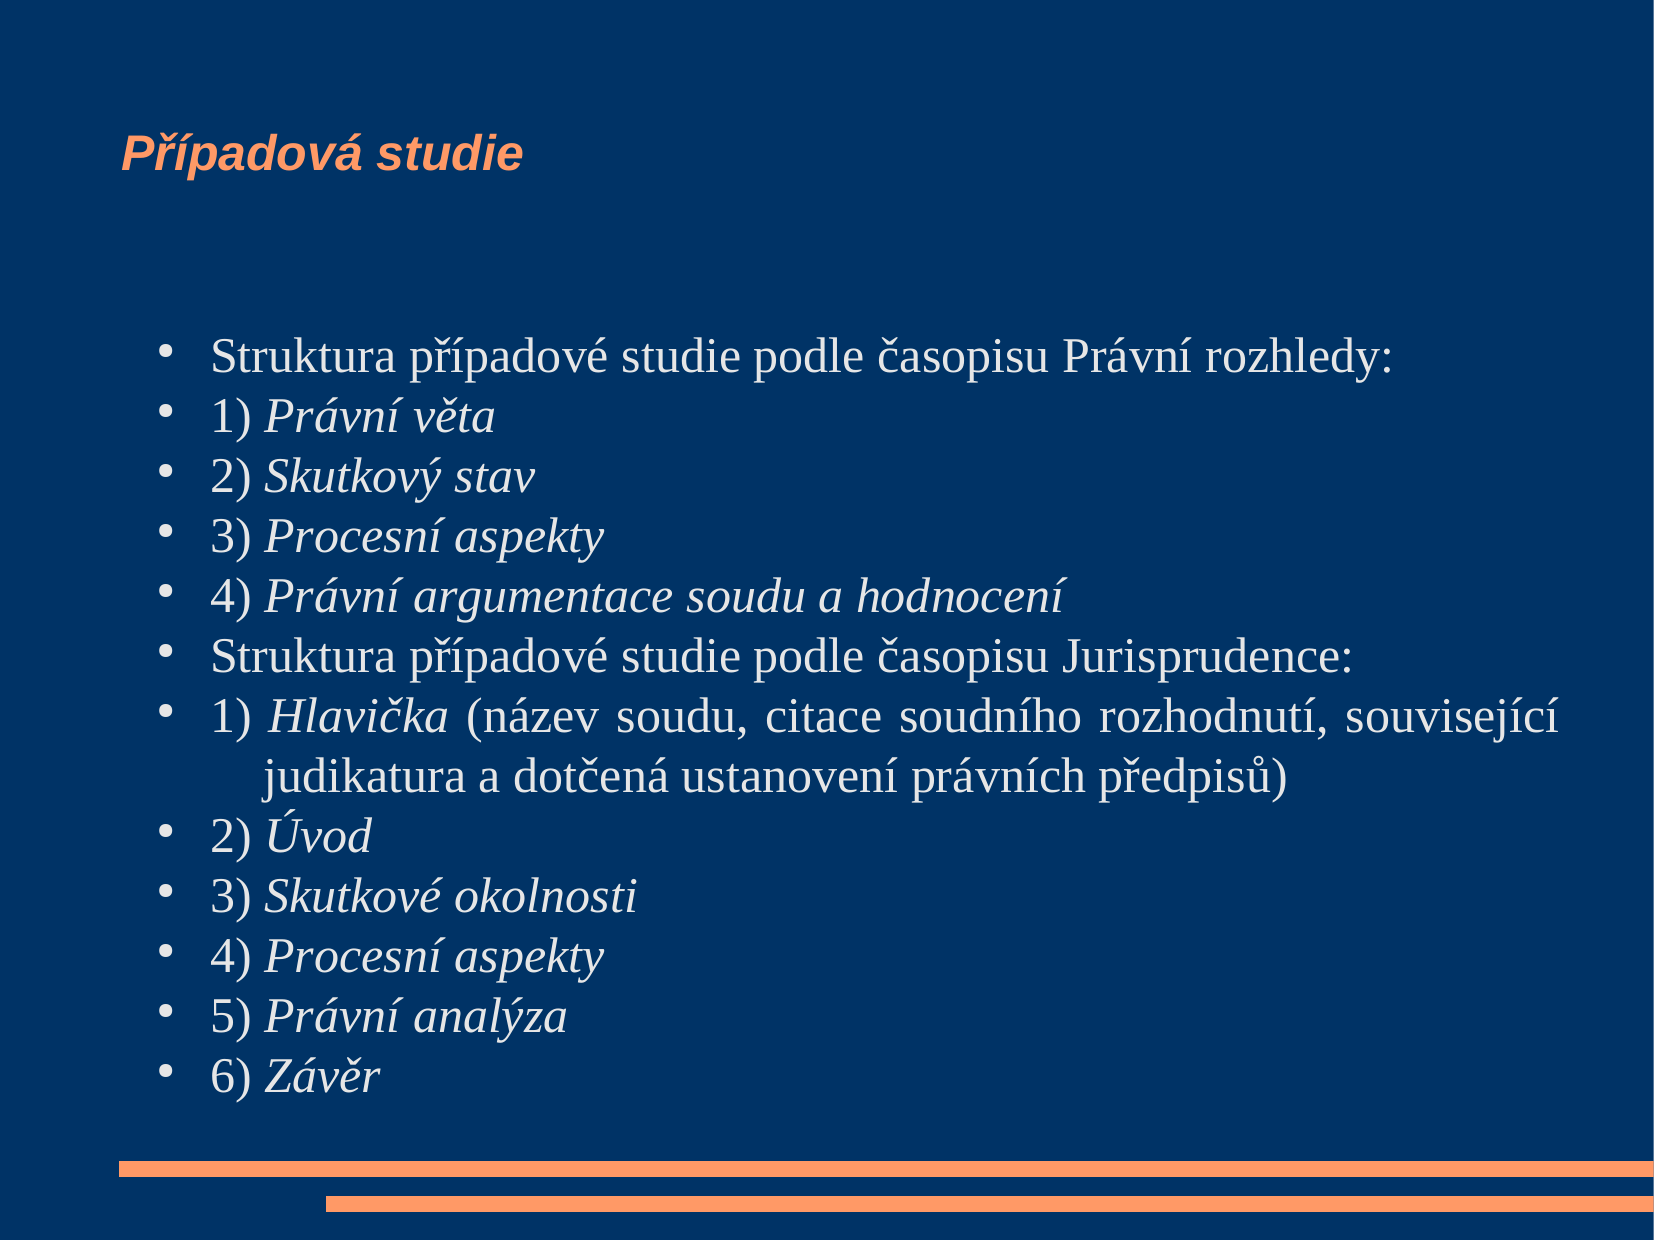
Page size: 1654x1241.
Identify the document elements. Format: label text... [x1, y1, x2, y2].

list Struktura případové studie podle časopisu Právní rozhledy: 1) Právní věta 2) Skutkový stav 3) Procesní aspekty 4) Právní argumentace soudu a hodnocení Struktura případové studie podle časopisu Jurisprudence: 1) Hlavička (název soudu, citace soudního rozhodnutí, související judikatura a dotčená ustanovení právních předpisů) 2) Úvod 3) Skutkové okolnosti 4) Procesní aspekty 5) Právní analýza 6) Závěr [121, 322, 1561, 1132]
title Případová studie [121, 46, 1534, 254]
